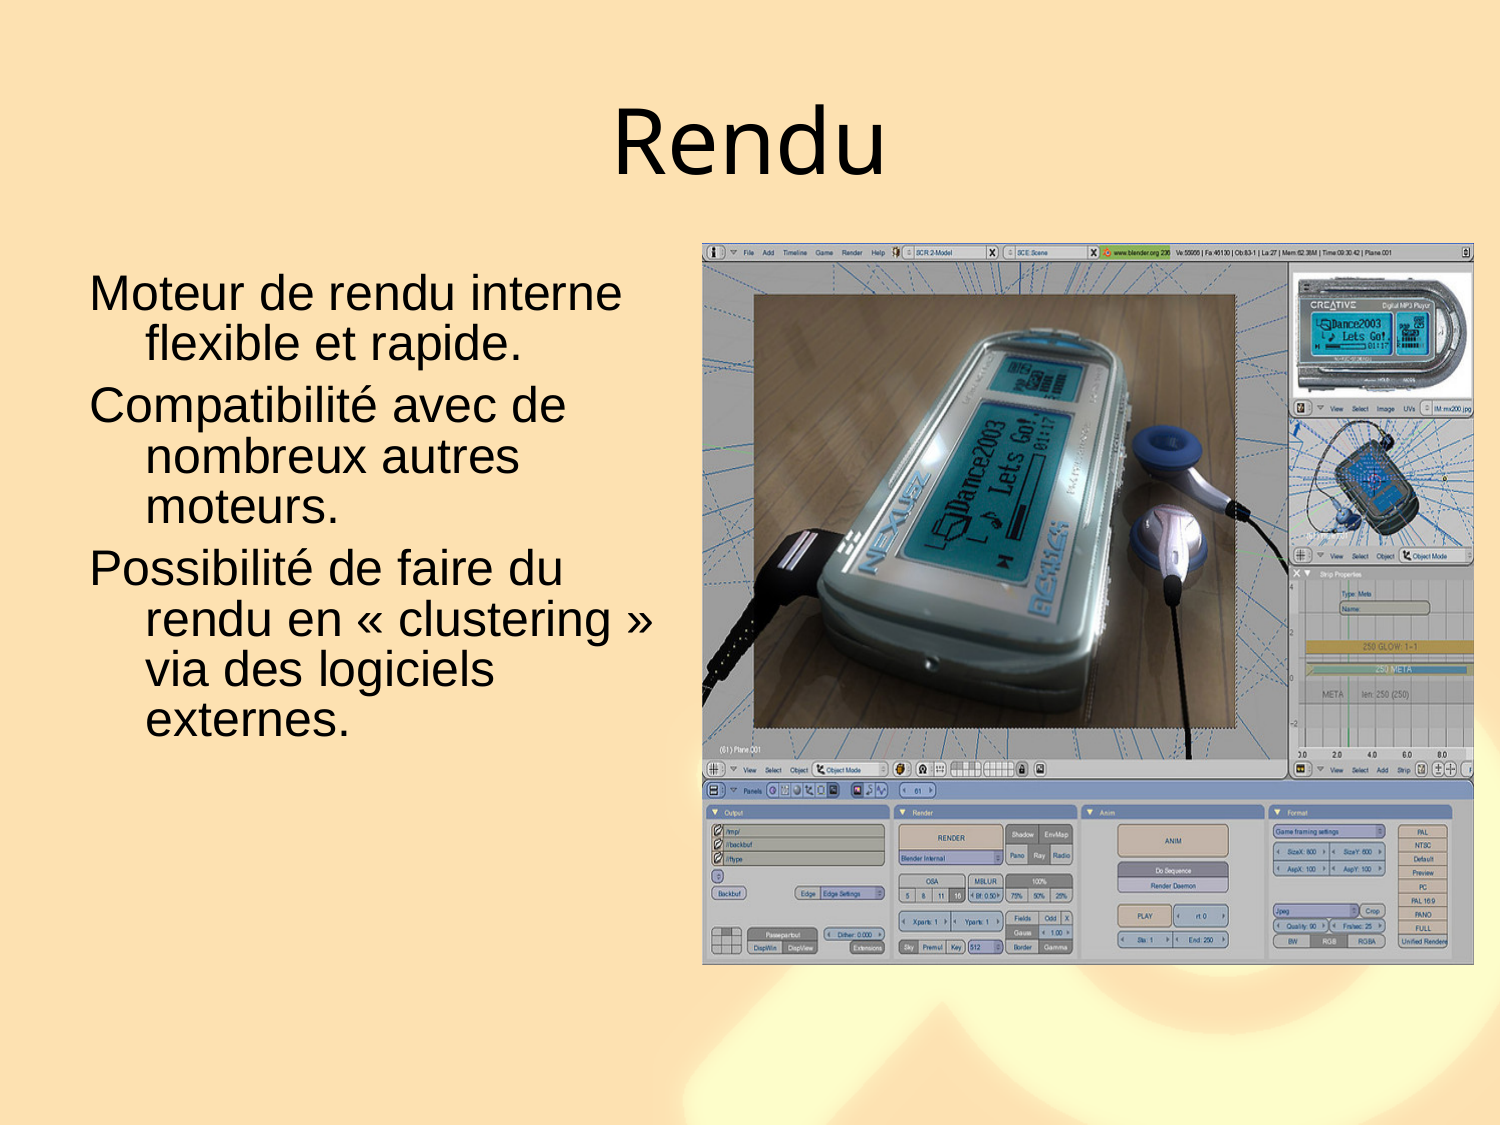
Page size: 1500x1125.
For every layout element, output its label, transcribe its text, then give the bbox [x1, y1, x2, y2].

list Moteur de rendu interne flexible et rapide. Compatibilité avec de nombreux autres moteurs. Possibilité de faire du rendu en « clustering » via des logiciels externes. [74, 262, 680, 1006]
picture [0, 0, 1500, 1125]
title Rendu [75, 45, 1426, 233]
